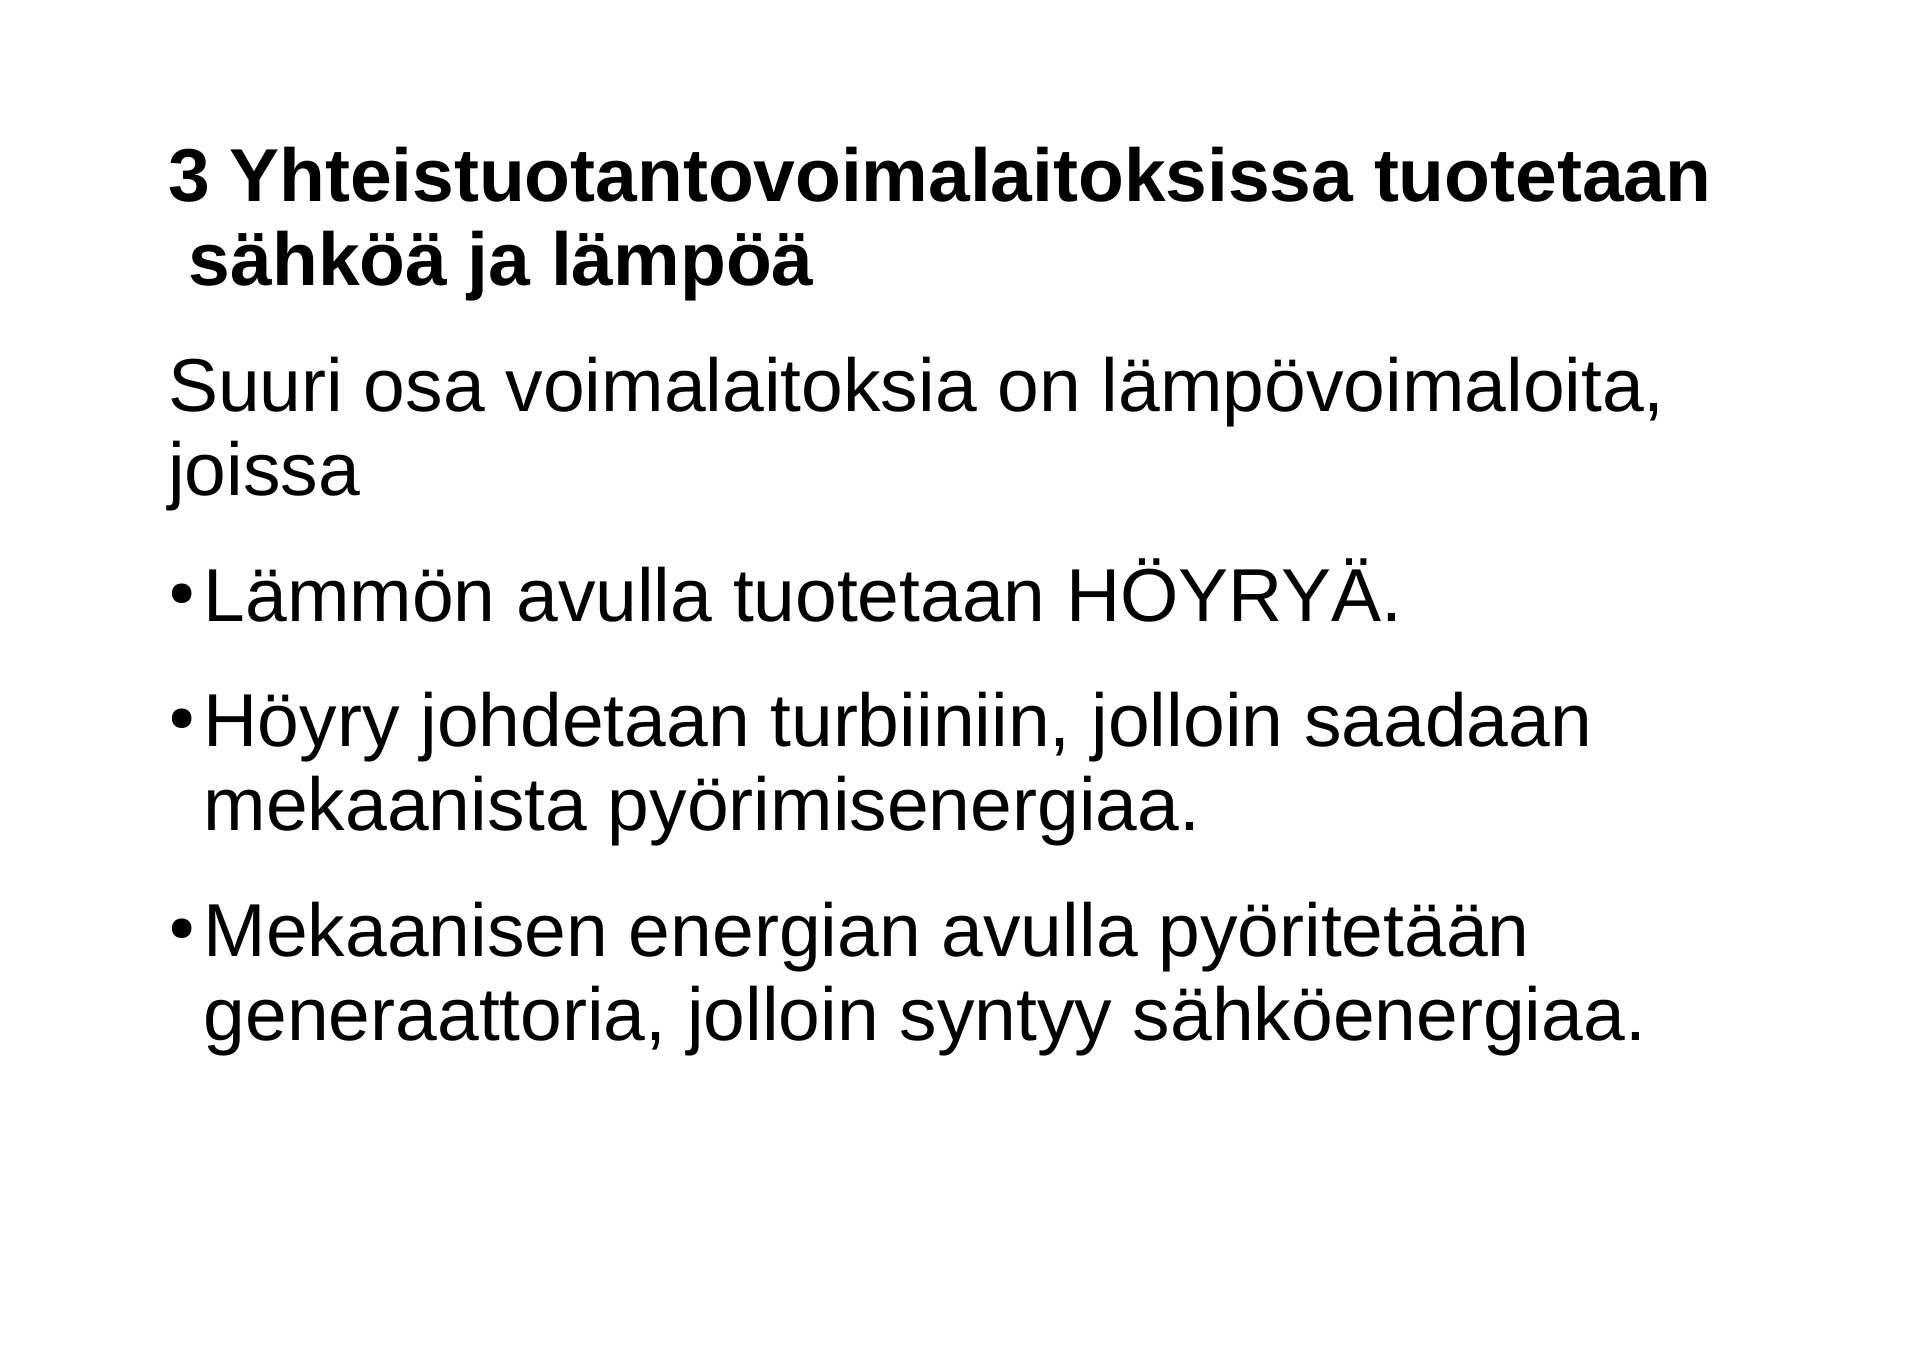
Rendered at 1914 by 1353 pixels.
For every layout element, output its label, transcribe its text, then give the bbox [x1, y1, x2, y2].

text_box 3 Yhteistuotantovoimalaitoksissa tuotetaan sähköä ja lämpöä Suuri osa voimalaitoksia on lämpövoimaloita, joissa Lämmön avulla tuotetaan HÖYRYÄ. Höyry johdetaan turbiiniin, jolloin saadaan mekaanista pyörimisenergiaa. Mekaanisen energian avulla pyöritetään generaattoria, jolloin syntyy sähköenergiaa. [153, 125, 1737, 1065]
